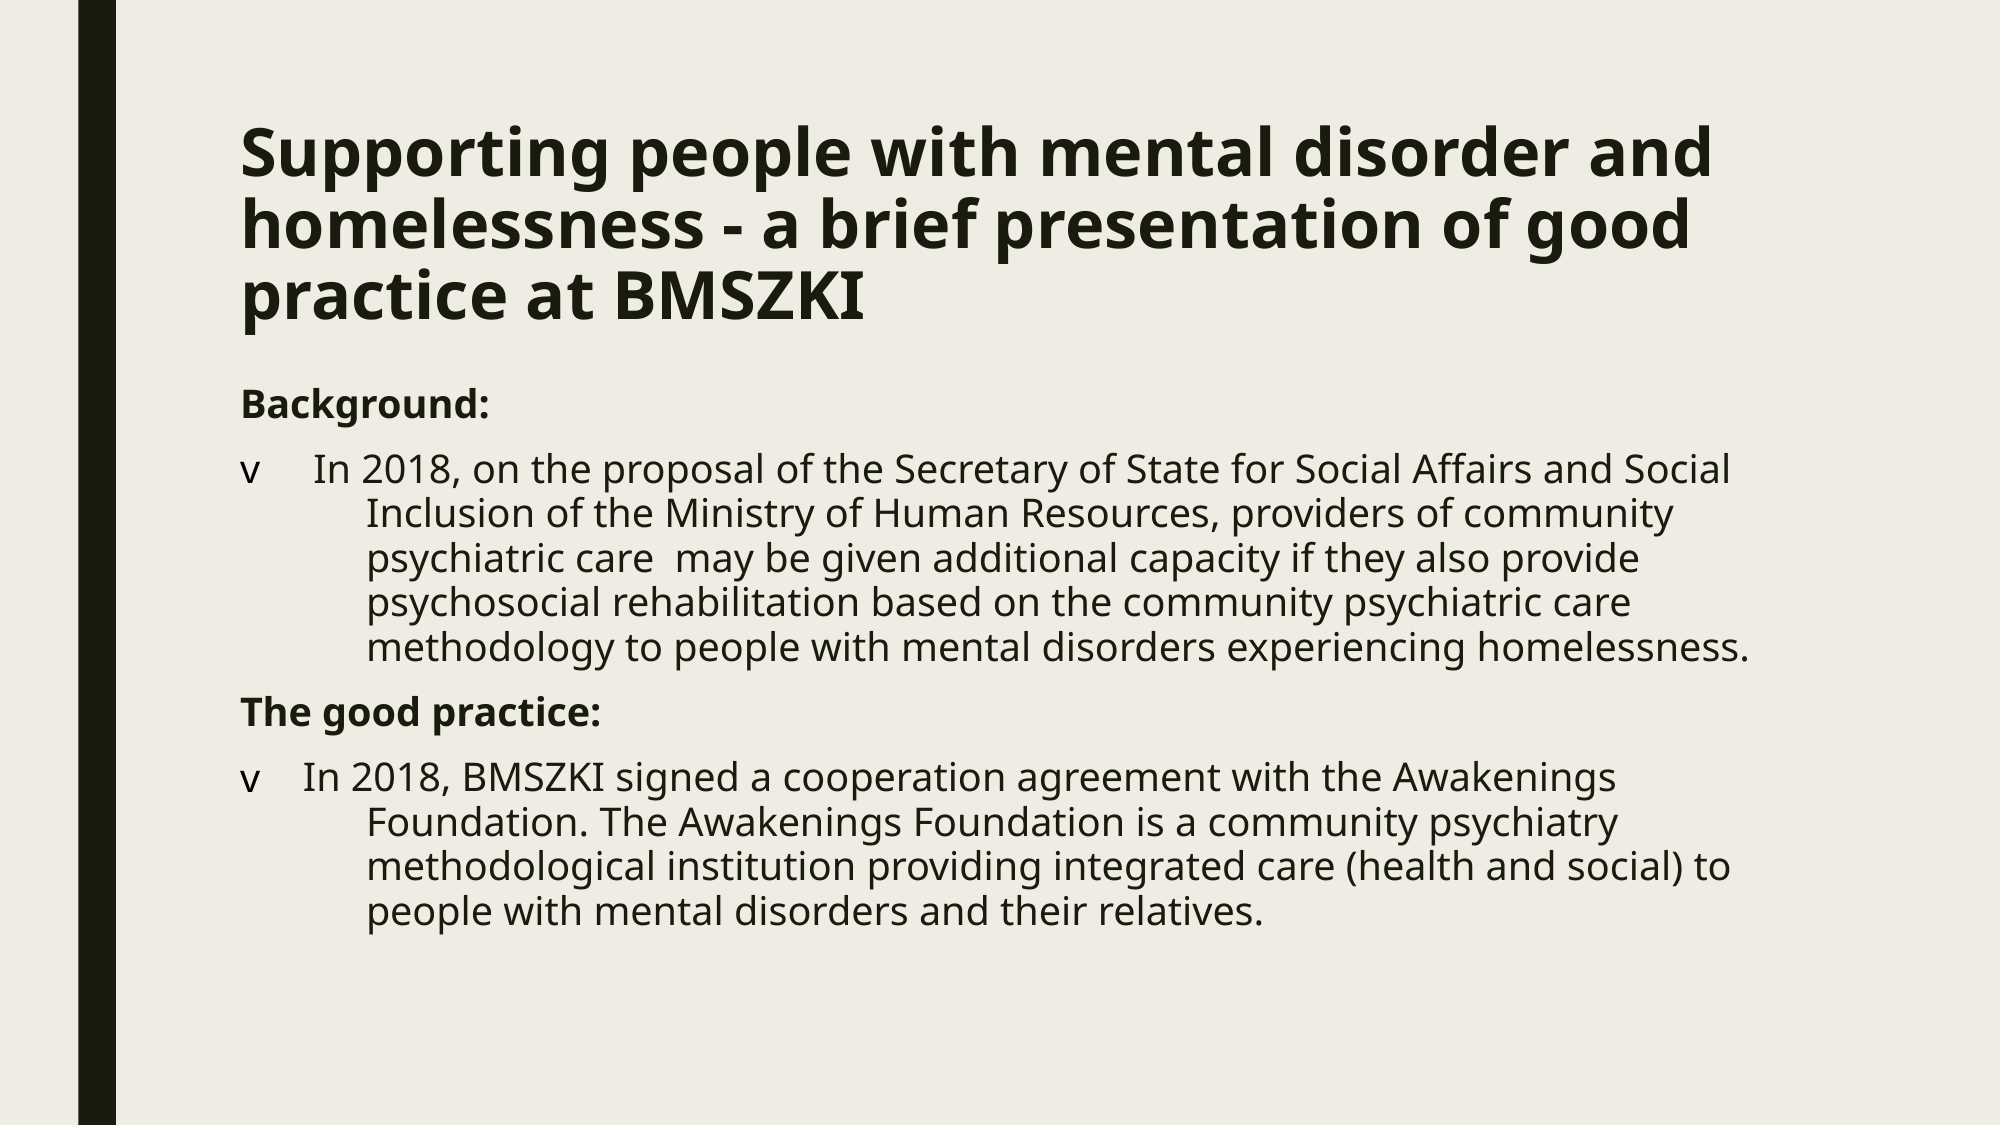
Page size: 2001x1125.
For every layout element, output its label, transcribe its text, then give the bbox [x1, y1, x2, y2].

list Background: In 2018, on the proposal of the Secretary of State for Social Affairs and Social Inclusion of the Ministry of Human Resources, providers of community psychiatric care may be given additional capacity if they also provide psychosocial rehabilitation based on the community psychiatric care methodology to people with mental disorders experiencing homelessness. The good practice: In 2018, BMSZKI signed a cooperation agreement with the Awakenings Foundation. The Awakenings Foundation is a community psychiatry methodological institution providing integrated care (health and social) to people with mental disorders and their relatives. [225, 375, 1801, 963]
title Supporting people with mental disorder and homelessness - a brief presentation of good practice at BMSZKI [225, 112, 1801, 357]
